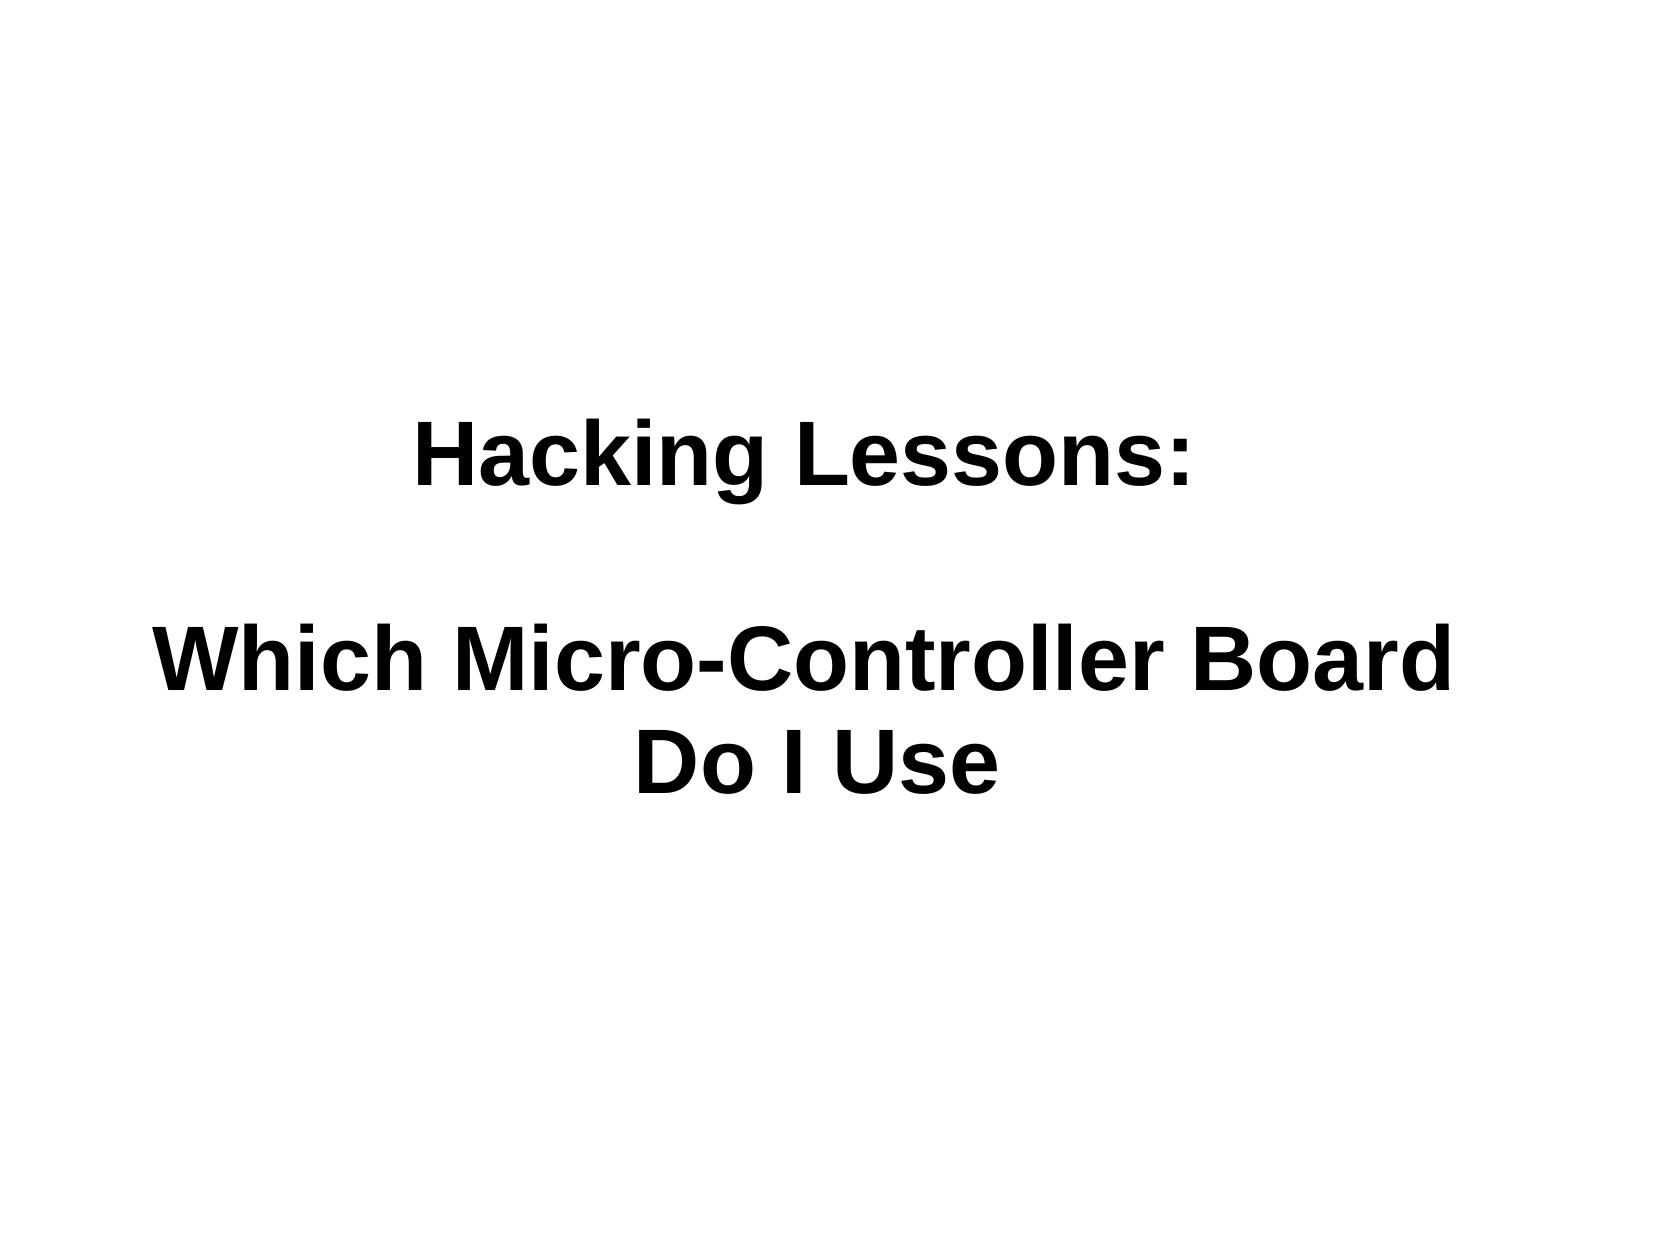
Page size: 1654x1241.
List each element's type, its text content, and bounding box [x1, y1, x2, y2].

title Hacking Lessons: Which Micro-Controller Board Do I Use [15, 402, 1621, 814]
